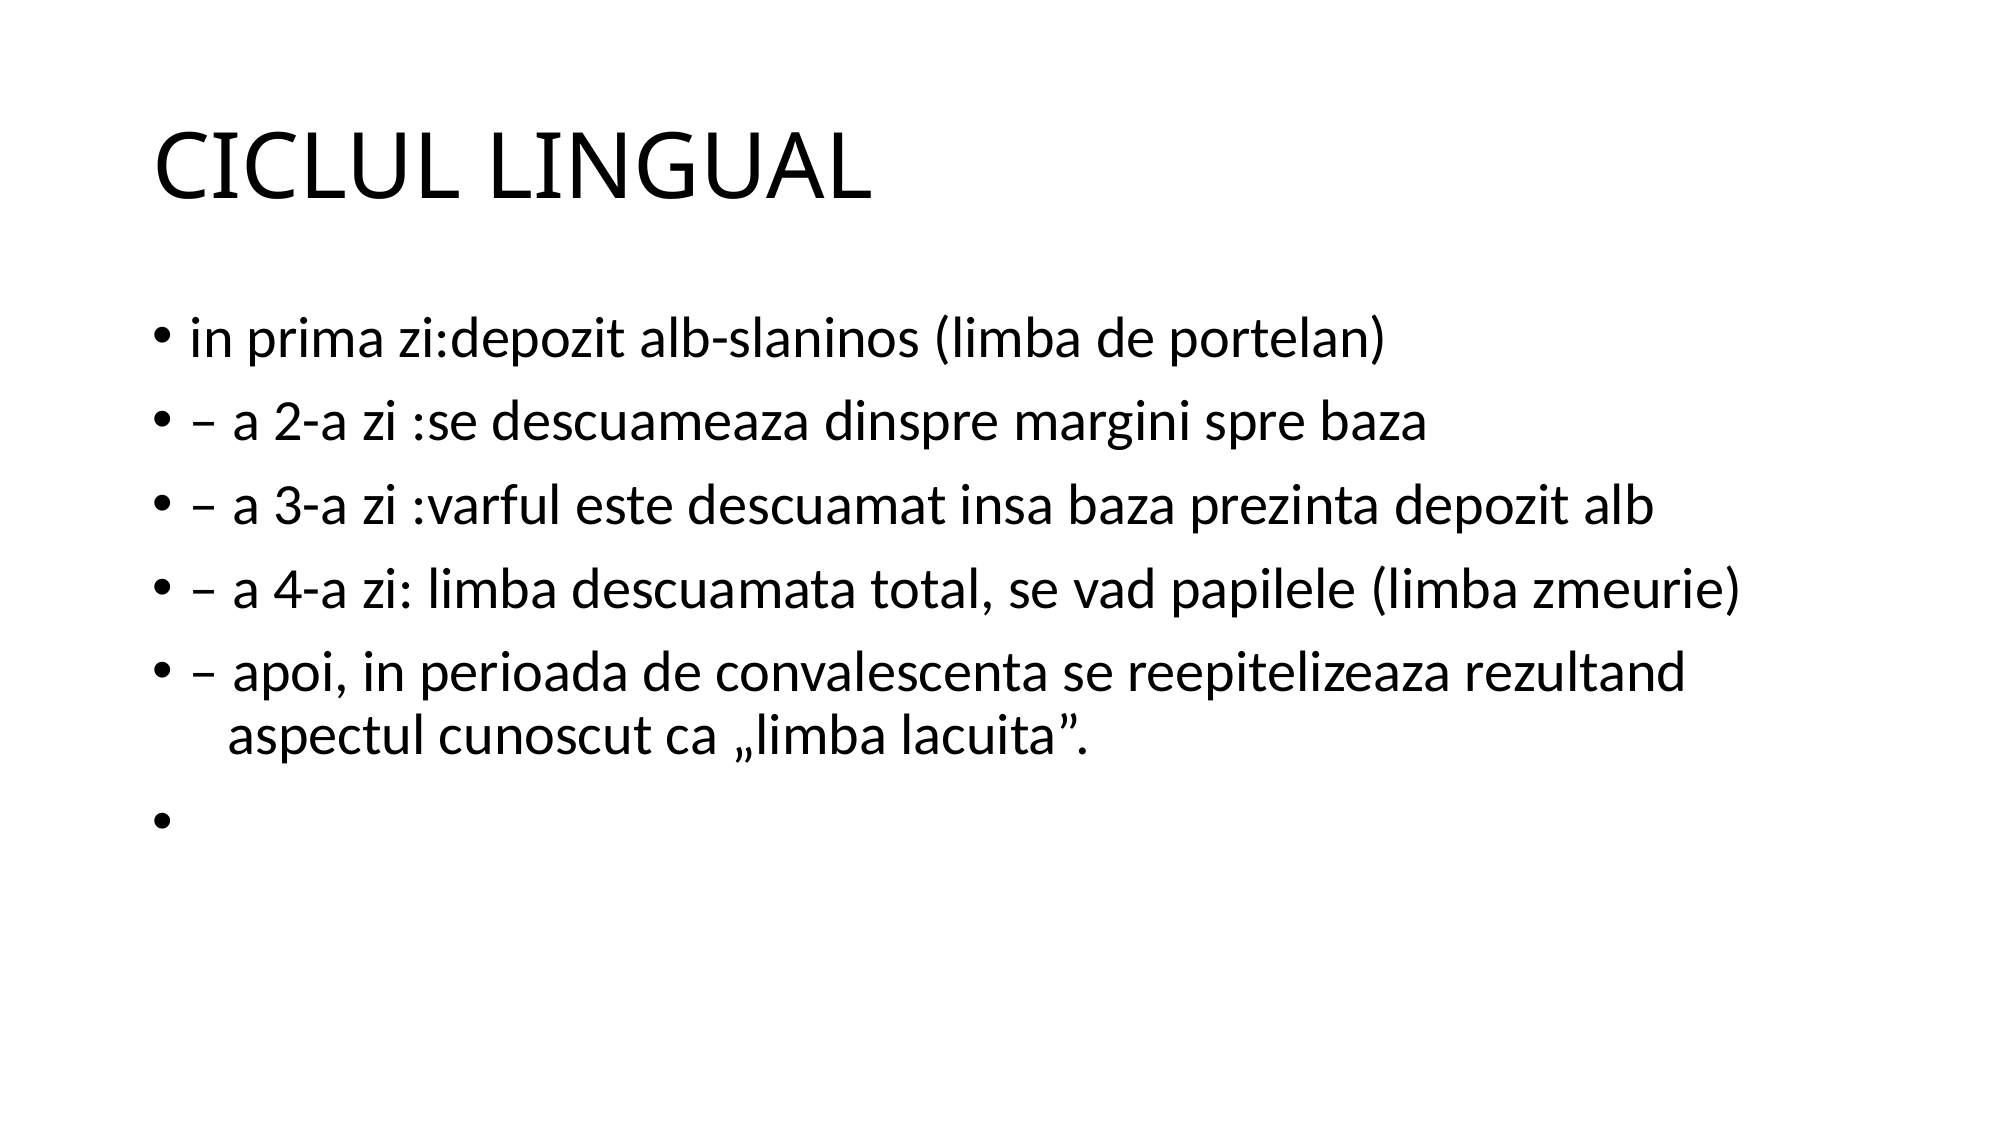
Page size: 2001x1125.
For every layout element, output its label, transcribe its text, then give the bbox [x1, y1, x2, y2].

title CICLUL LINGUAL [137, 59, 1863, 278]
list in prima zi:depozit alb-slaninos (limba de portelan) – a 2-a zi :se descuameaza dinspre margini spre baza – a 3-a zi :varful este descuamat insa baza prezinta depozit alb – a 4-a zi: limba descuamata total, se vad papilele (limba zmeurie) – apoi, in perioada de convalescenta se reepitelizeaza rezultand aspectul cunoscut ca „limba lacuita”. [137, 299, 1863, 1014]
